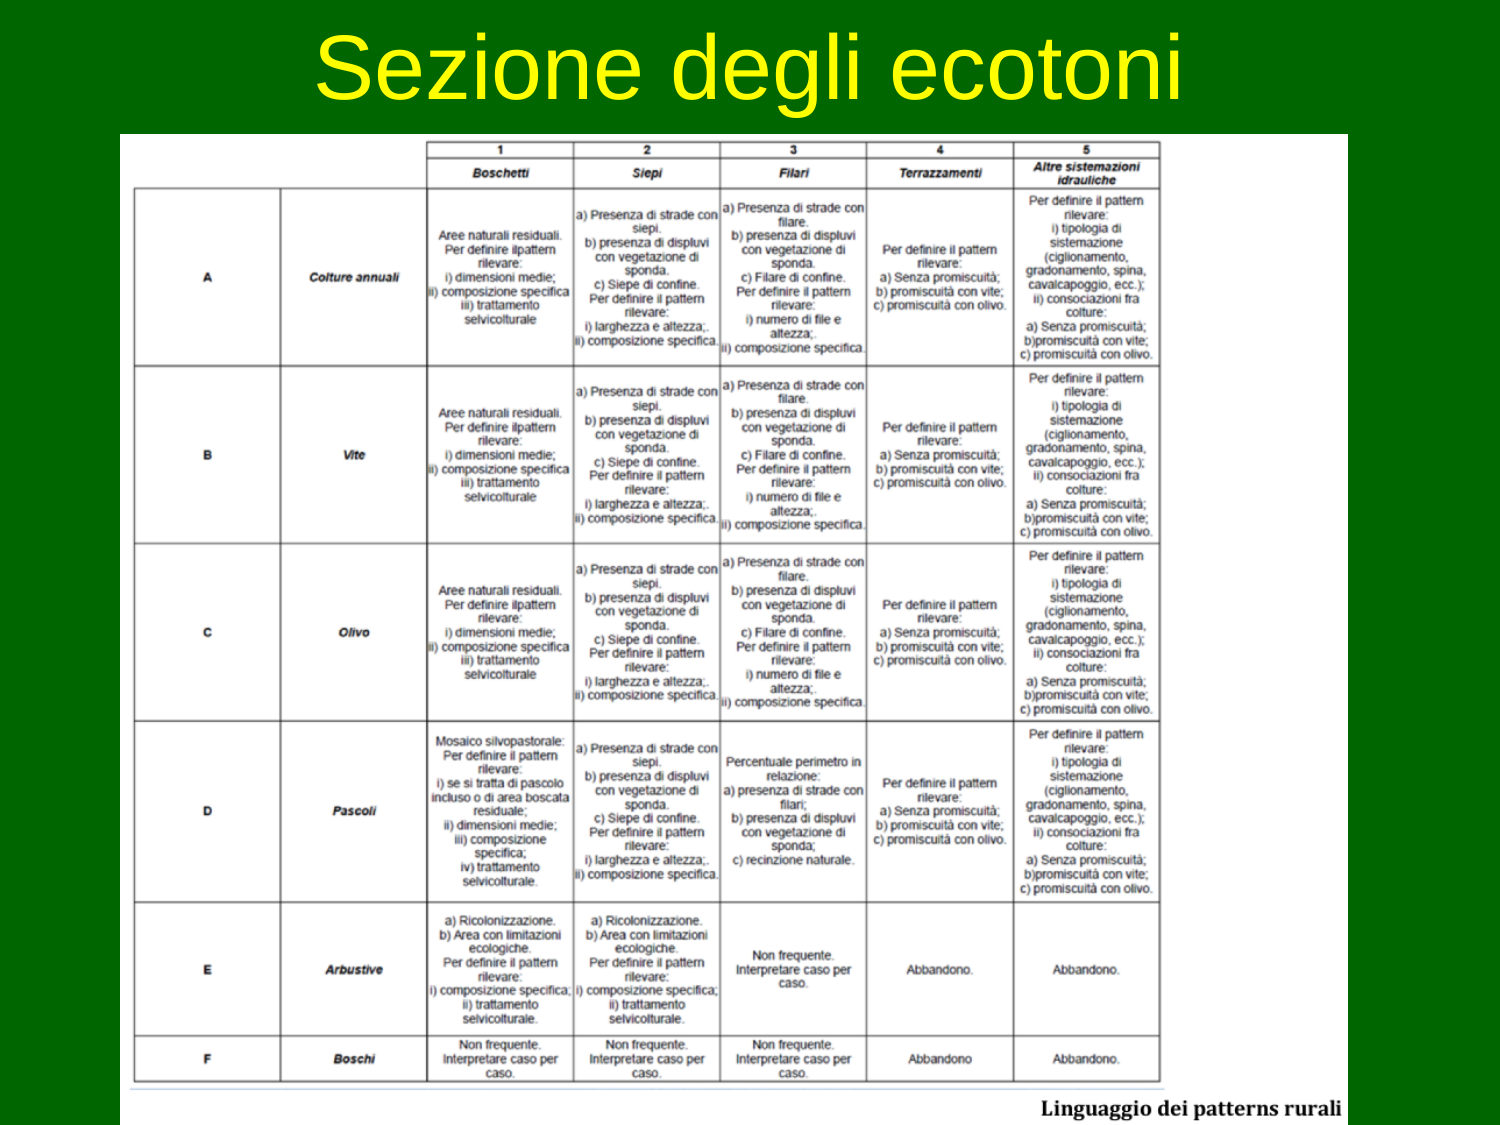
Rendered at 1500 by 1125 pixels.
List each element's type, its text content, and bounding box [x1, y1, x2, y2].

picture [120, 134, 1348, 1125]
title Sezione degli ecotoni [75, 0, 1425, 126]
